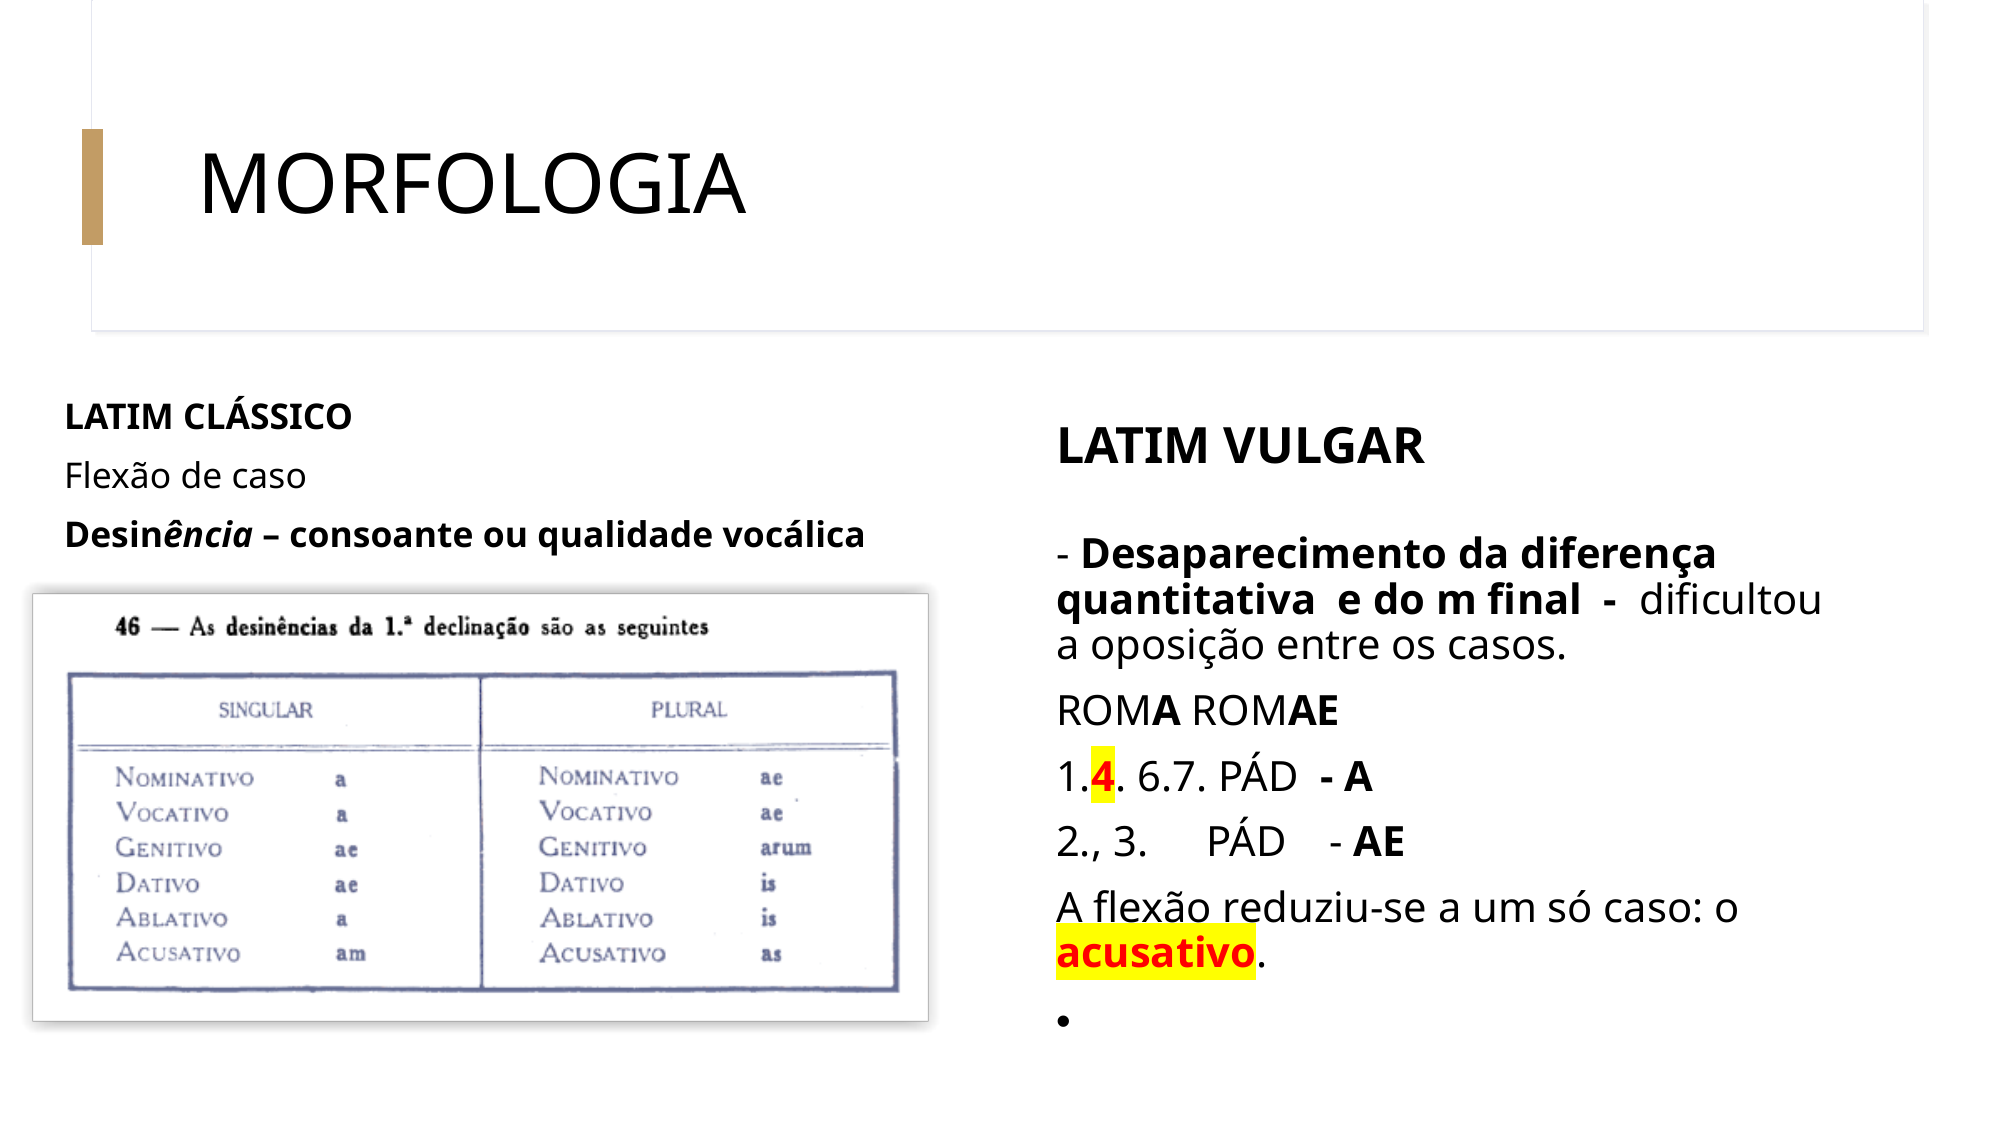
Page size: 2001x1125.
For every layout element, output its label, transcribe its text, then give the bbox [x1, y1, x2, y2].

list - Desaparecimento da diferença quantitativa e do m final - dificultou a oposição entre os casos. ROMA ROMAE 1.4. 6.7. PÁD - A 2., 3. PÁD - AE A flexão reduziu-se a um só caso: o acusativo. [1041, 525, 1852, 1013]
picture [18, 579, 942, 1036]
list LATIM VULGAR [1041, 389, 1852, 482]
title MORFOLOGIA [183, 90, 1852, 284]
list LATIM CLÁSSICO Flexão de caso Desinência – consoante ou qualidade vocálica [49, 389, 994, 563]
